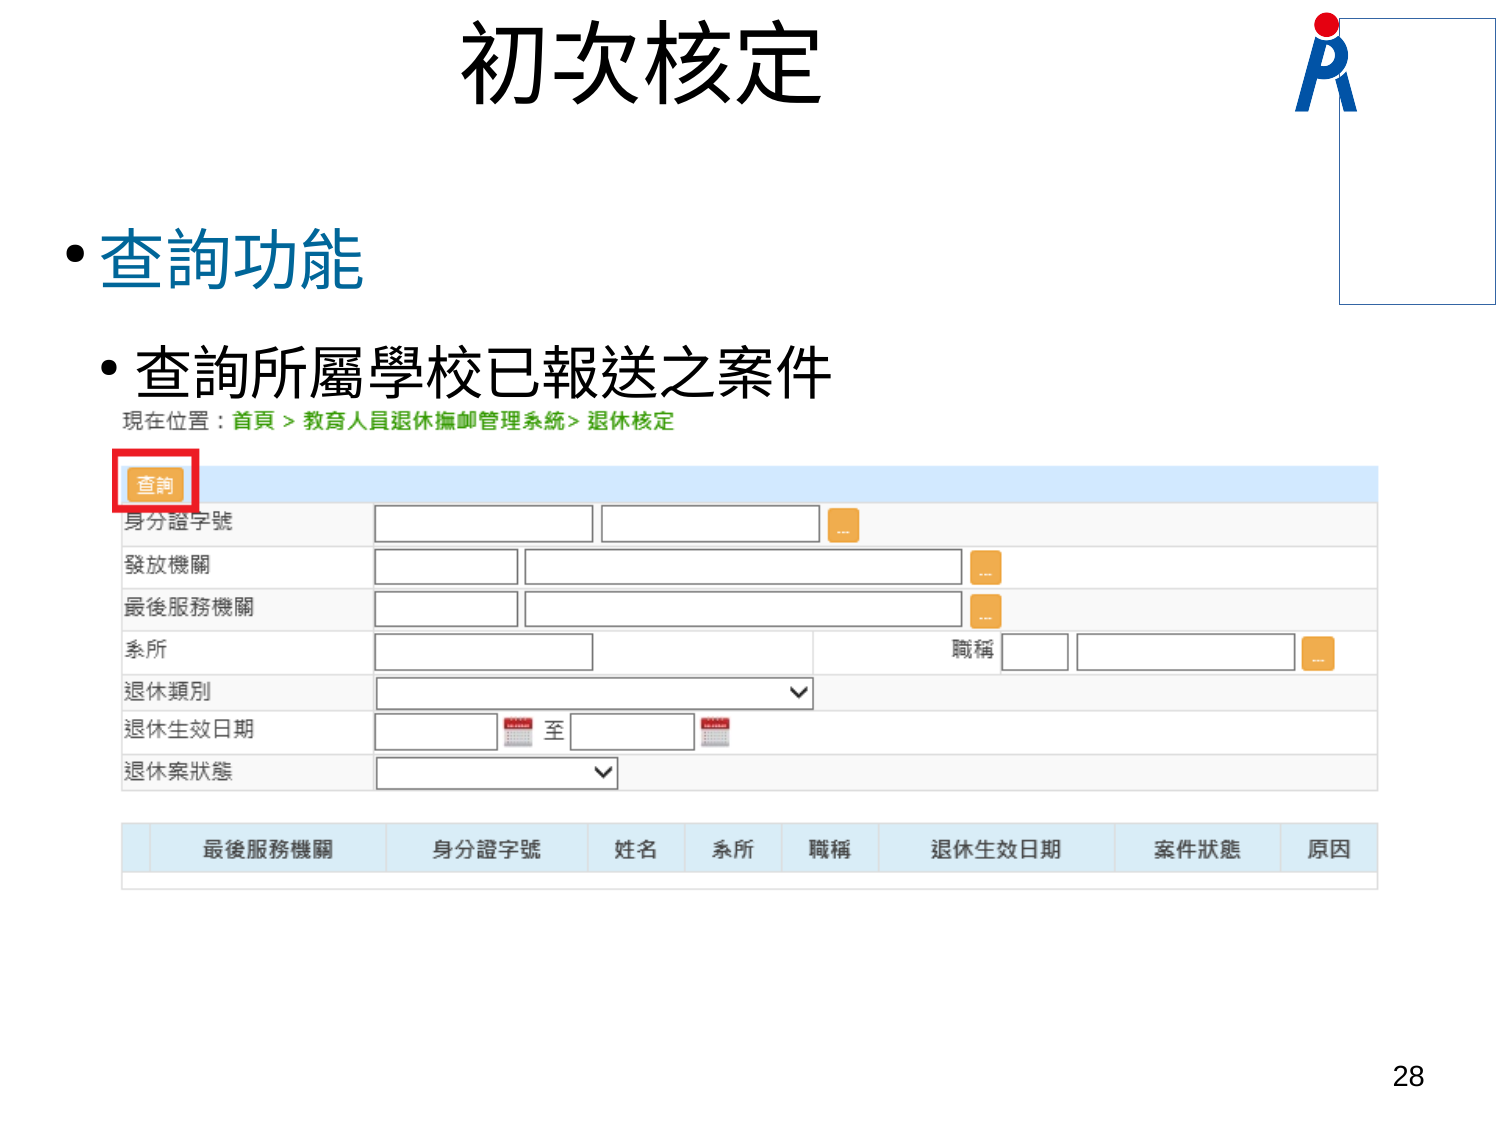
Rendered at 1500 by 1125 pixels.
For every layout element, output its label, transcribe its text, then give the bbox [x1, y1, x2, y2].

picture [1278, 0, 1374, 128]
list 查詢功能 查詢所屬學校已報送之案件 [63, 206, 1414, 950]
title 初次核定 [59, 2, 1225, 113]
picture [112, 402, 1388, 898]
slide_number 28 [1074, 1059, 1425, 1110]
